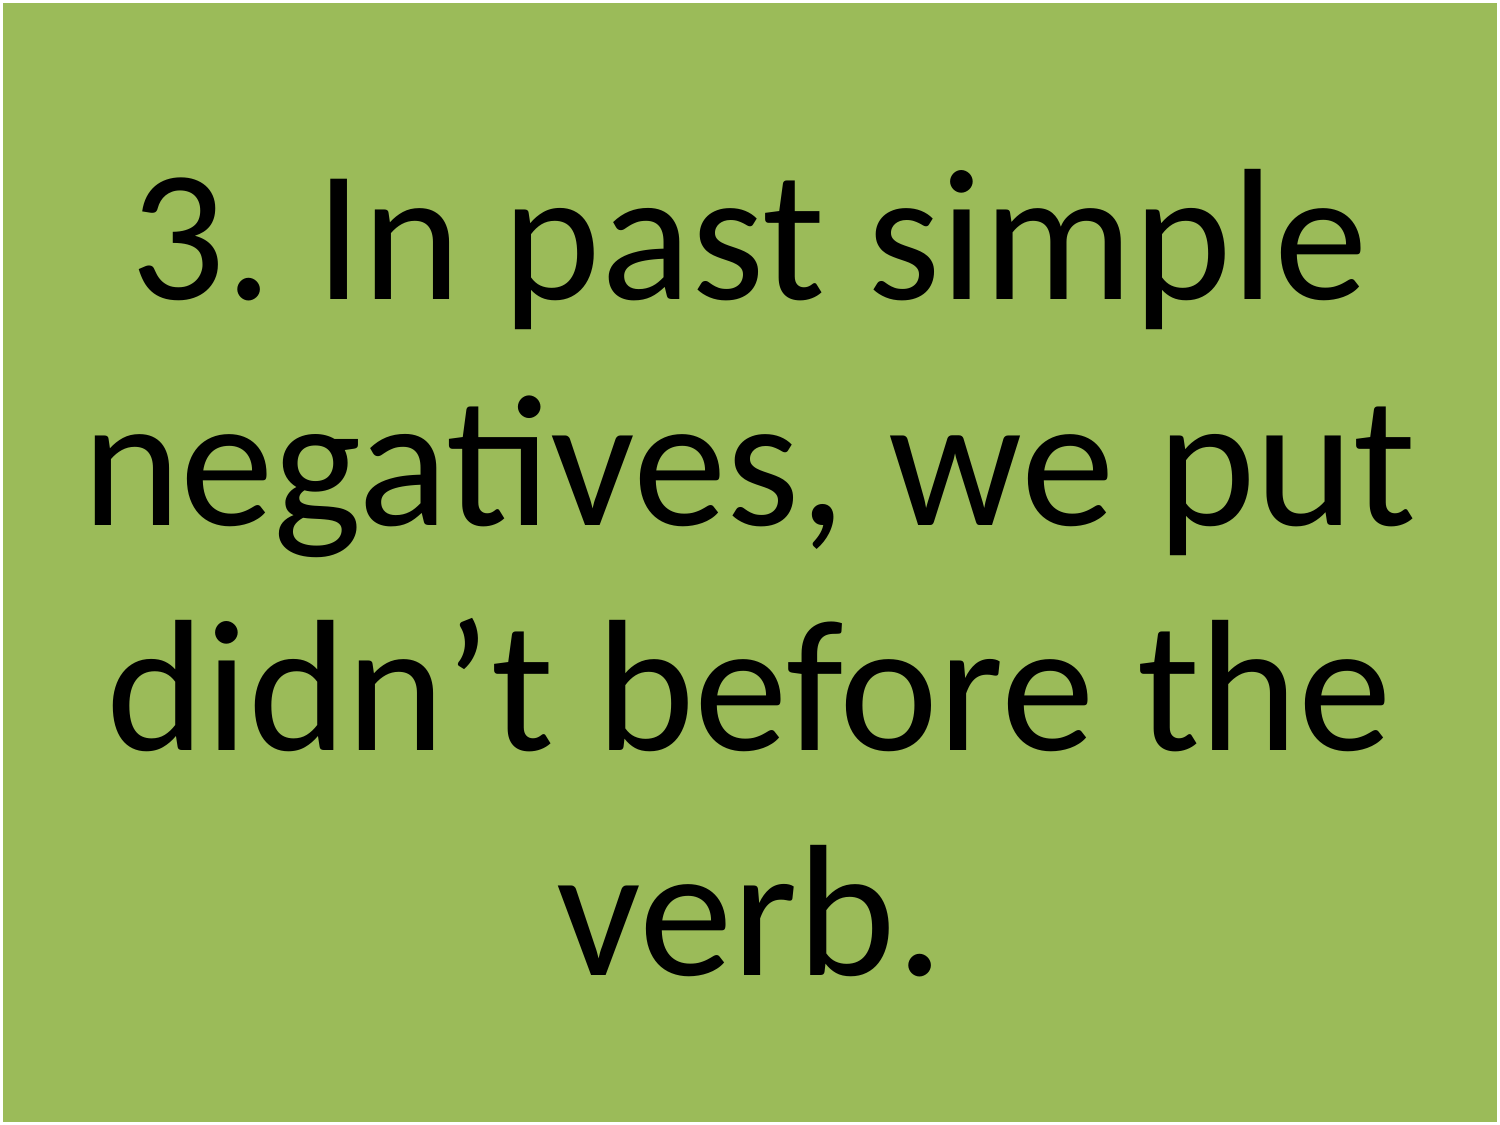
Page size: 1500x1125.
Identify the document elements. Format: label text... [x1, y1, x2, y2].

title 3. In past simple negatives, we put didn’t before the verb. [0, 0, 1500, 1125]
